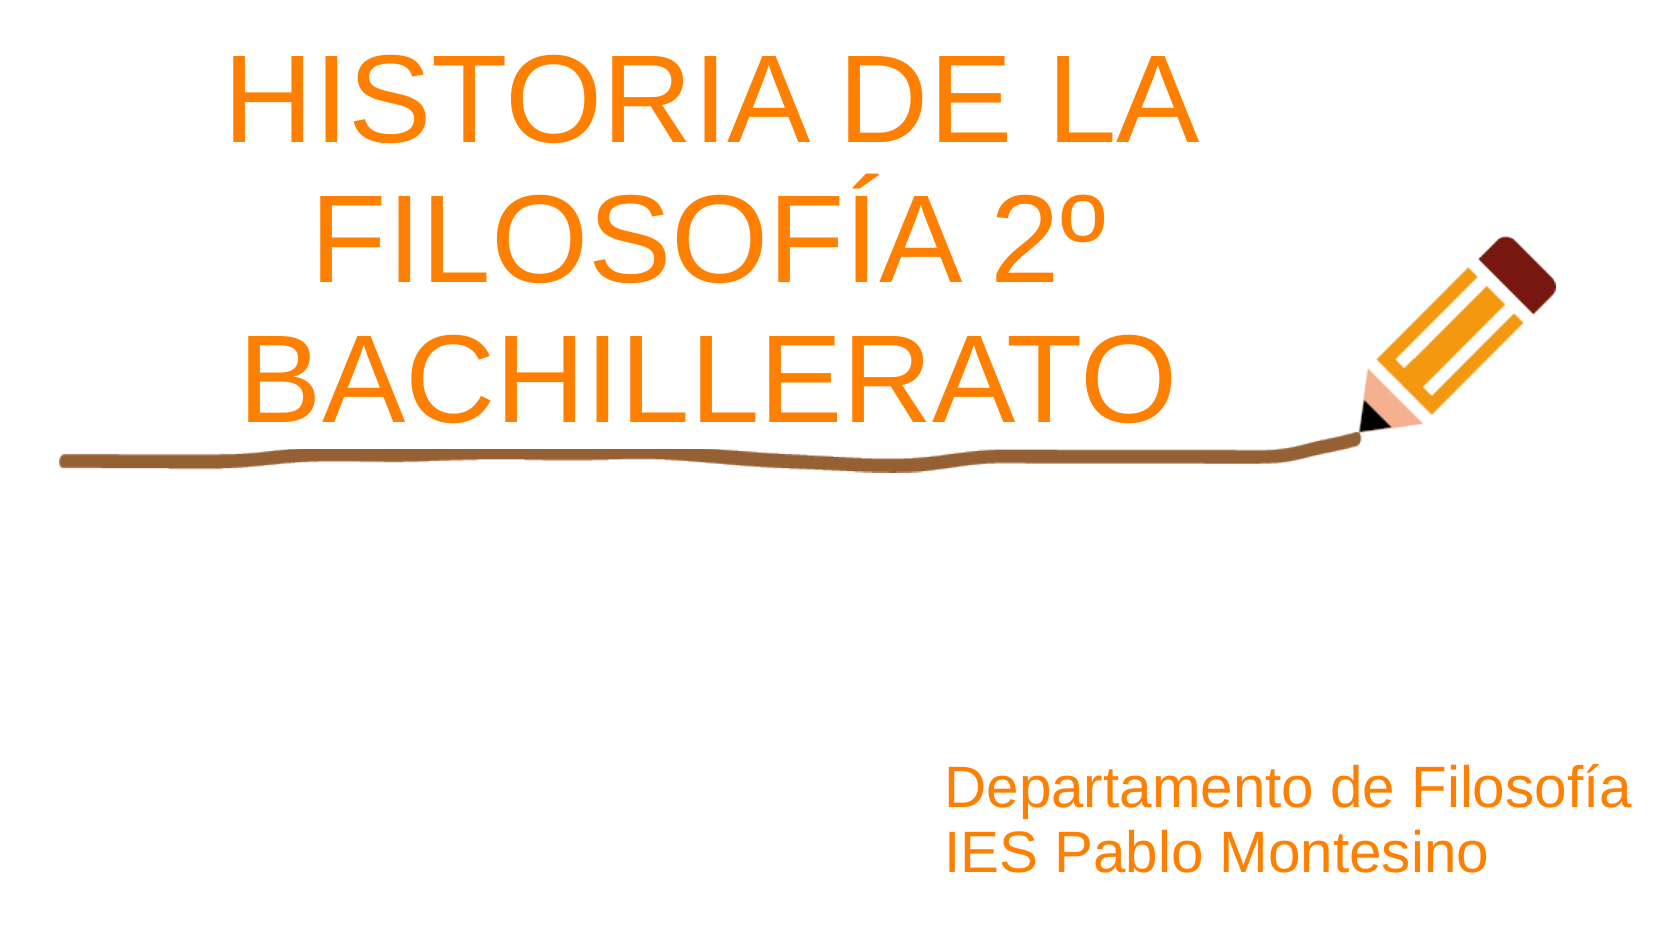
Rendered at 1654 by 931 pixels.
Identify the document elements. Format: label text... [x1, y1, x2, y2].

picture [59, 236, 1556, 473]
title Departamento de Filosofía IES Pablo Montesino [944, 724, 1654, 916]
title HISTORIA DE LA FILOSOFÍA 2º BACHILLERATO [88, 29, 1329, 449]
